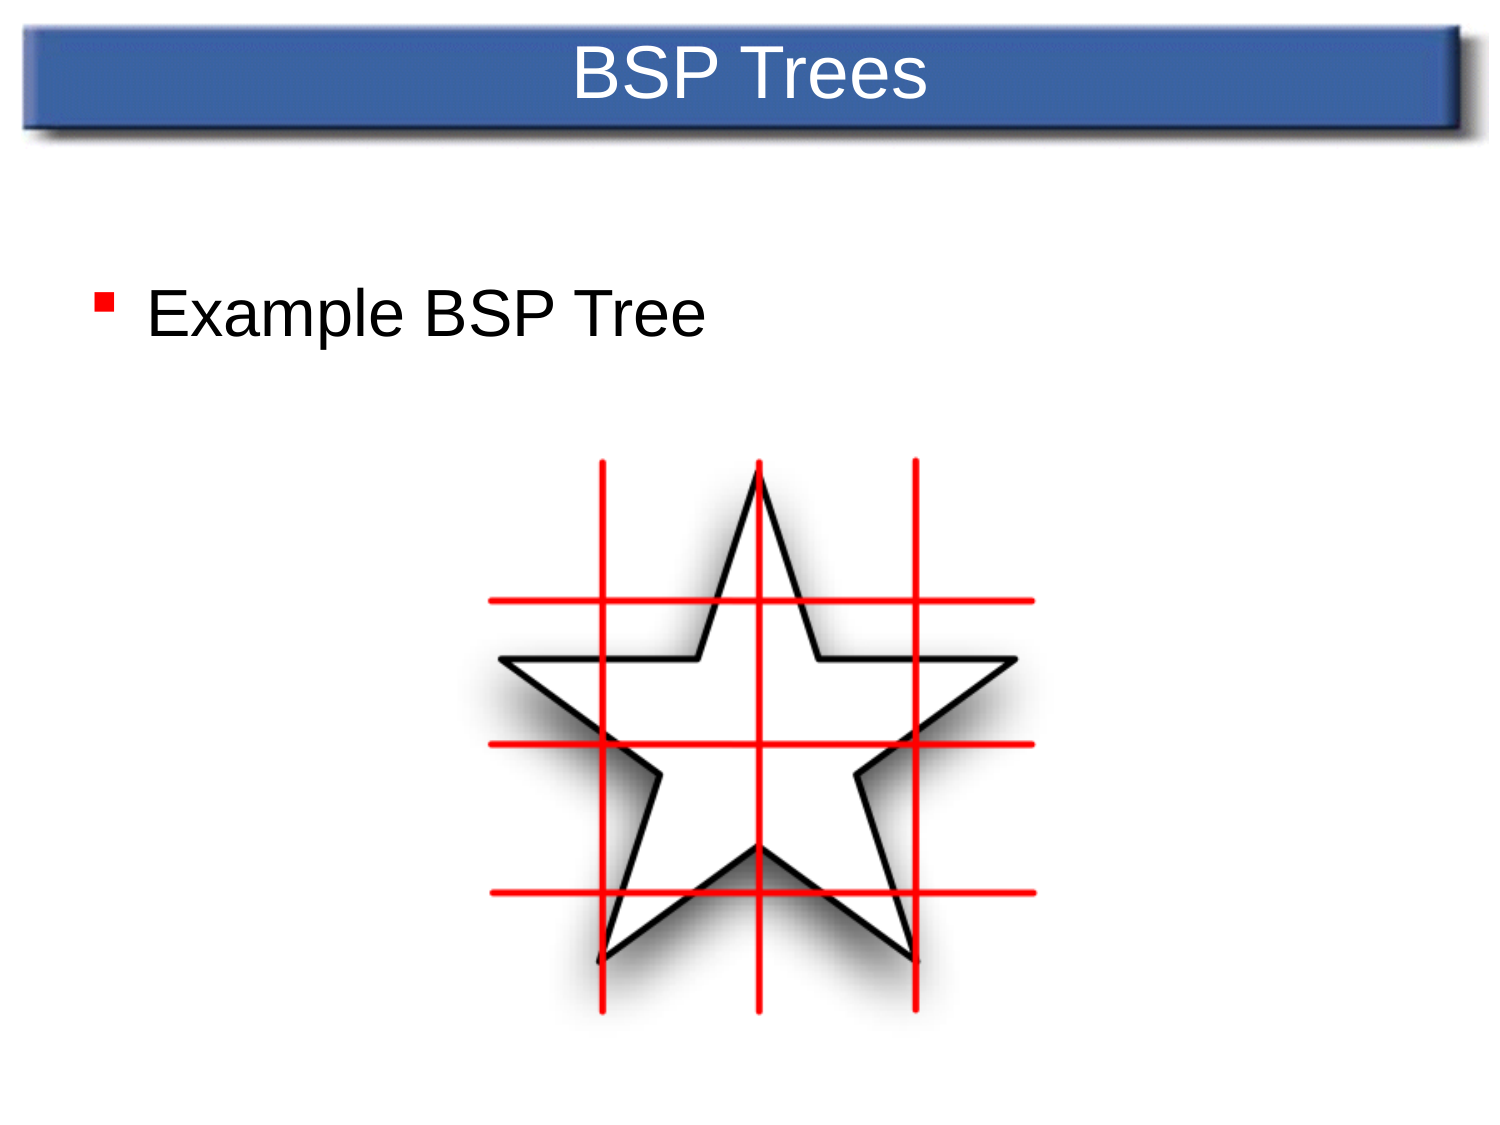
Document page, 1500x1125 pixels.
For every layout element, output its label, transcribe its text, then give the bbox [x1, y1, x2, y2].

picture [21, 22, 1489, 149]
picture [425, 437, 1103, 1061]
list Example BSP Tree [75, 262, 1426, 1006]
title BSP Trees [75, 0, 1426, 138]
